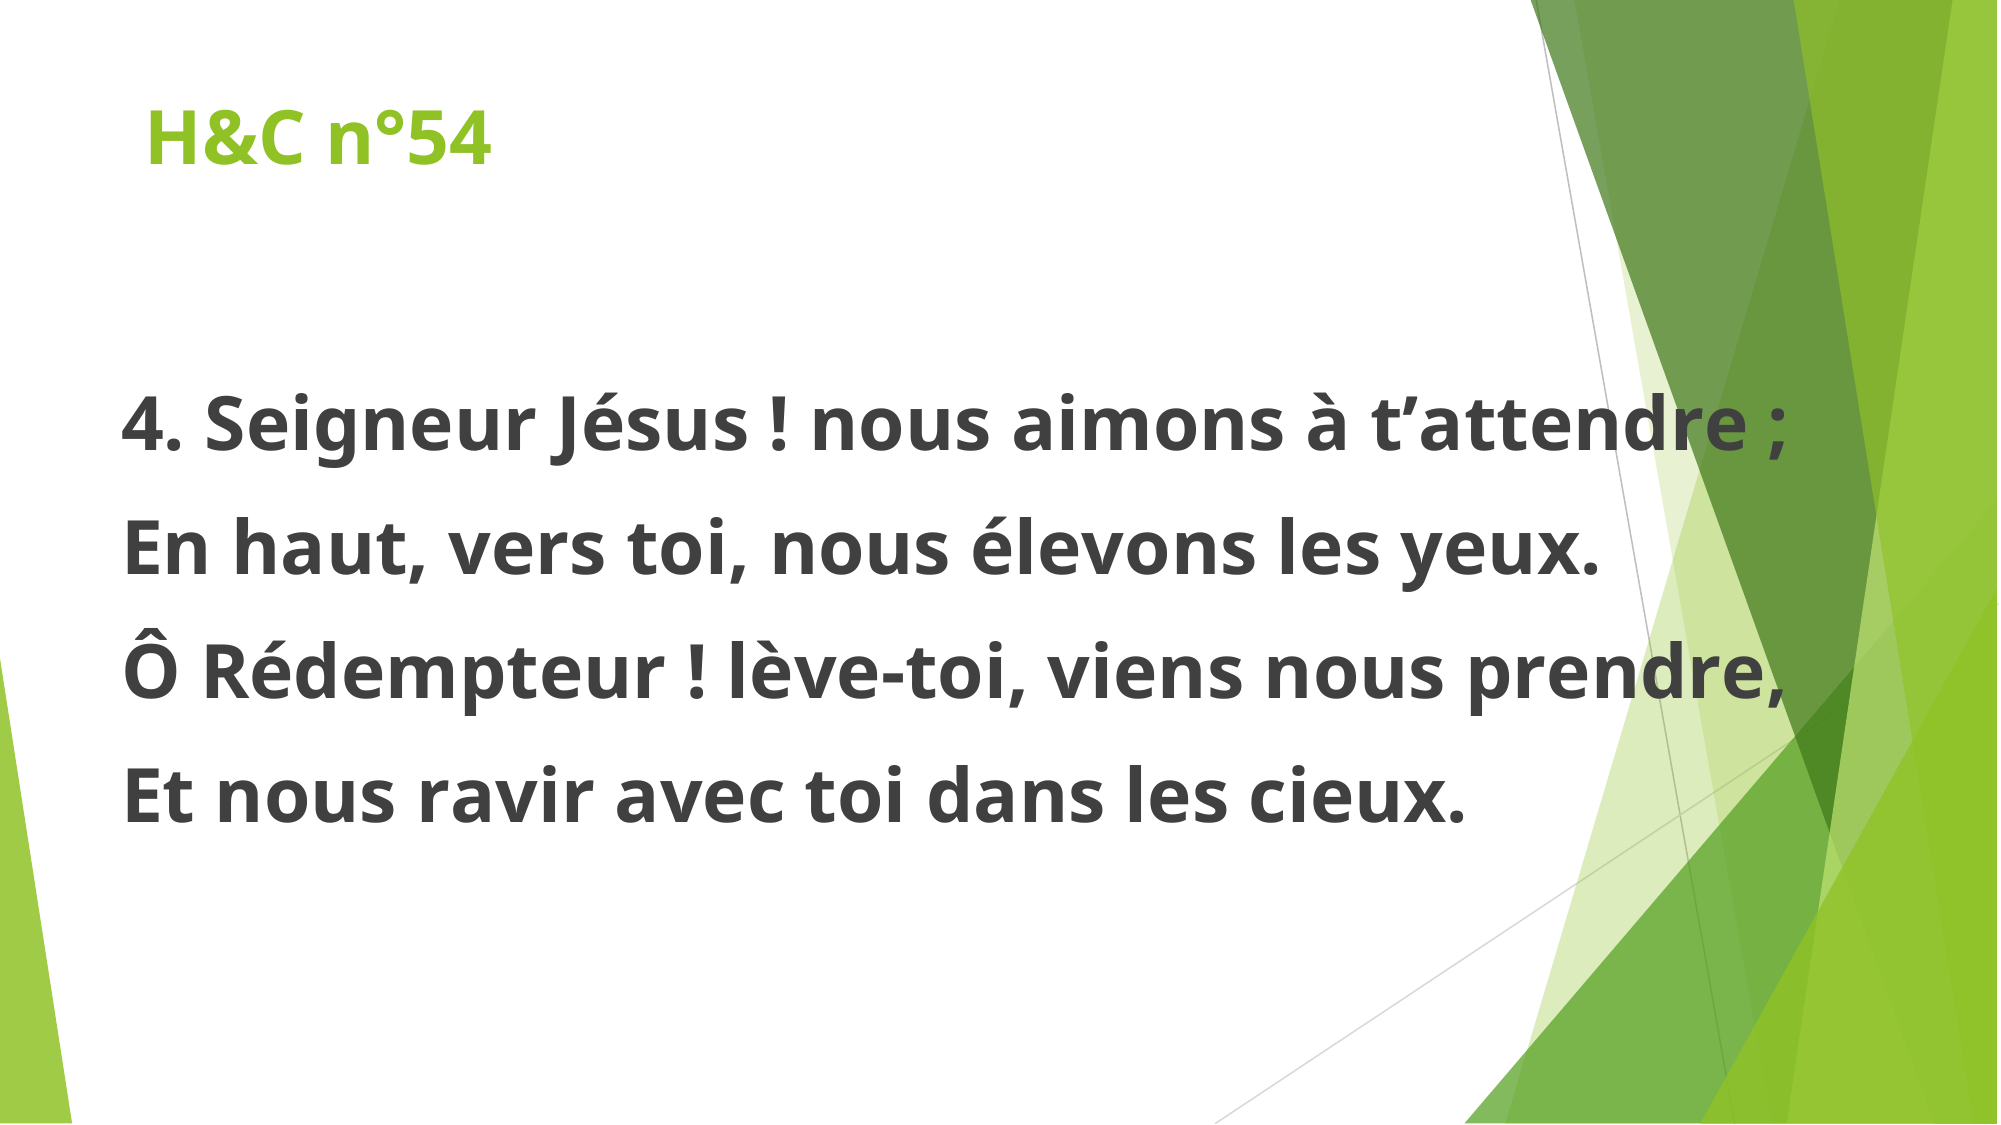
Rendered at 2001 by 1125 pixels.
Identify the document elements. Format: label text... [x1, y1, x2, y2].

text_box H&C n°54 [129, 82, 1441, 260]
text_box 4. Seigneur Jésus ! nous aimons à t’attendre ; En haut, vers toi, nous élevons les yeux. Ô Rédempteur ! lève-toi, viens nous prendre, Et nous ravir avec toi dans les cieux. [106, 354, 1973, 1037]
